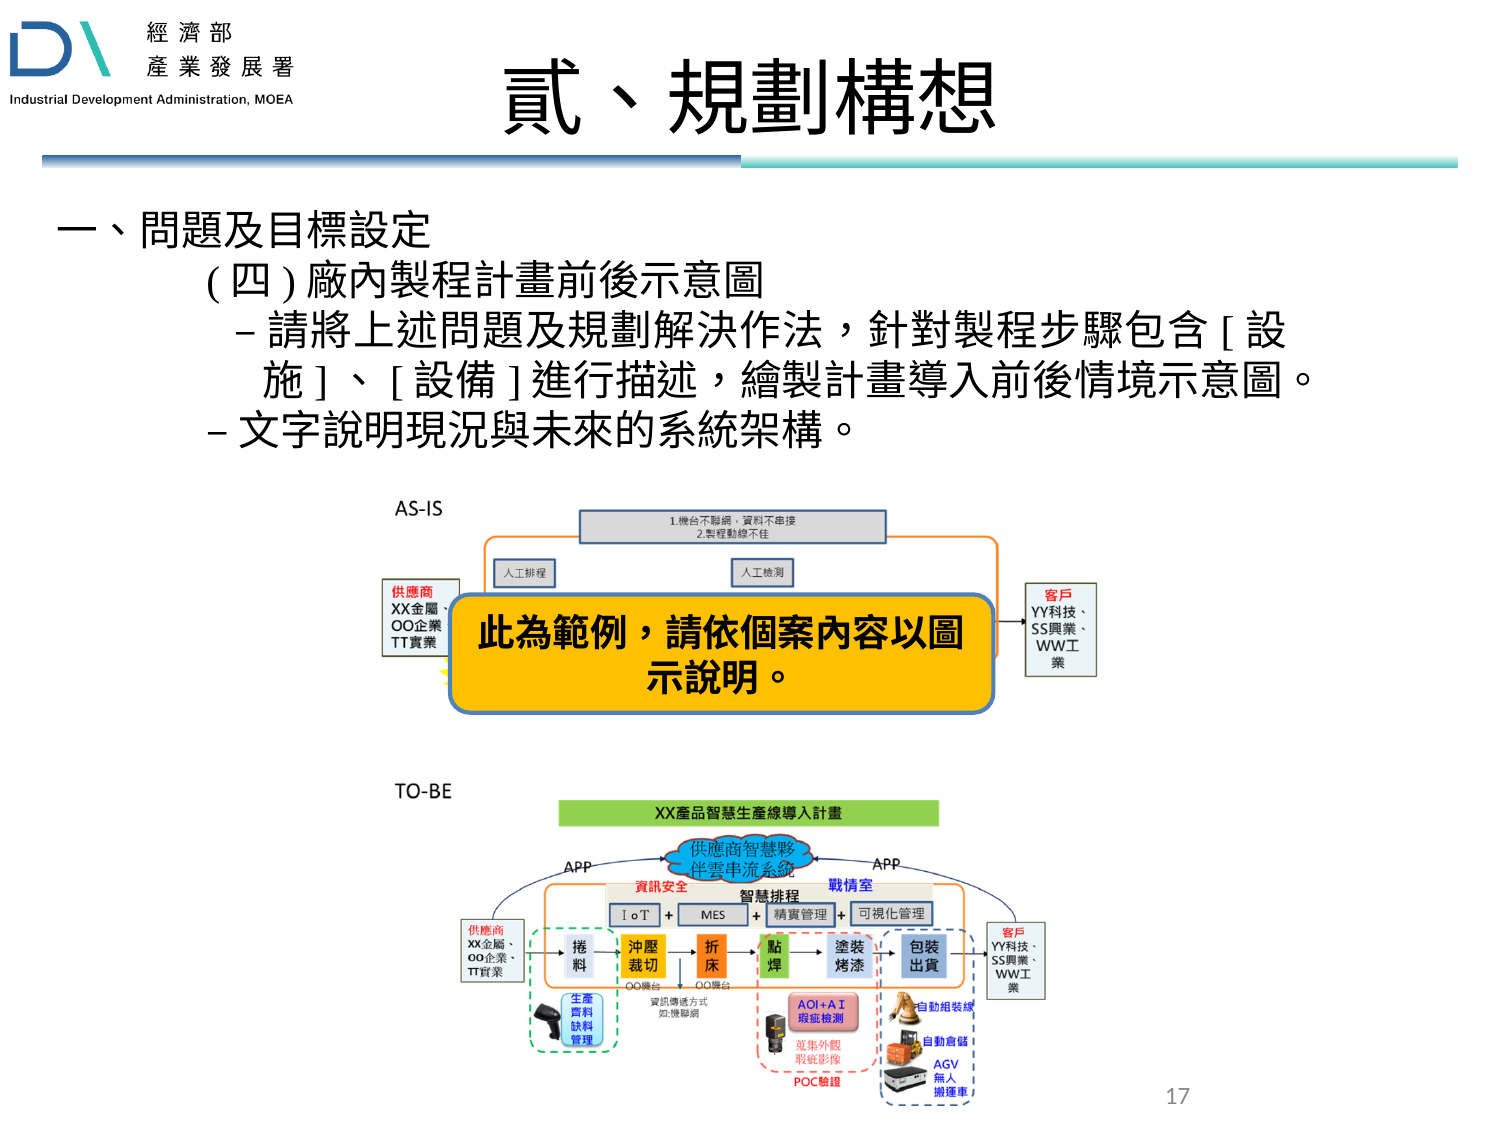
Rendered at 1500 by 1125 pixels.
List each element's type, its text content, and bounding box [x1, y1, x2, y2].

text_box 一、問題及目標設定 (四)廠內製程計畫前後示意圖 –請將上述問題及規劃解決作法，針對製程步驟包含[設施]、[設備]進行描述，繪製計畫導入前後情境示意圖。 –文字說明現況與未來的系統架構。 [41, 196, 1391, 511]
picture [380, 486, 1099, 1106]
text_box 此為範例，請依個案內容以圖示說明。 [449, 594, 994, 713]
title 貳、規劃構想 [75, 19, 1426, 171]
text_box 17 [1149, 1065, 1500, 1125]
